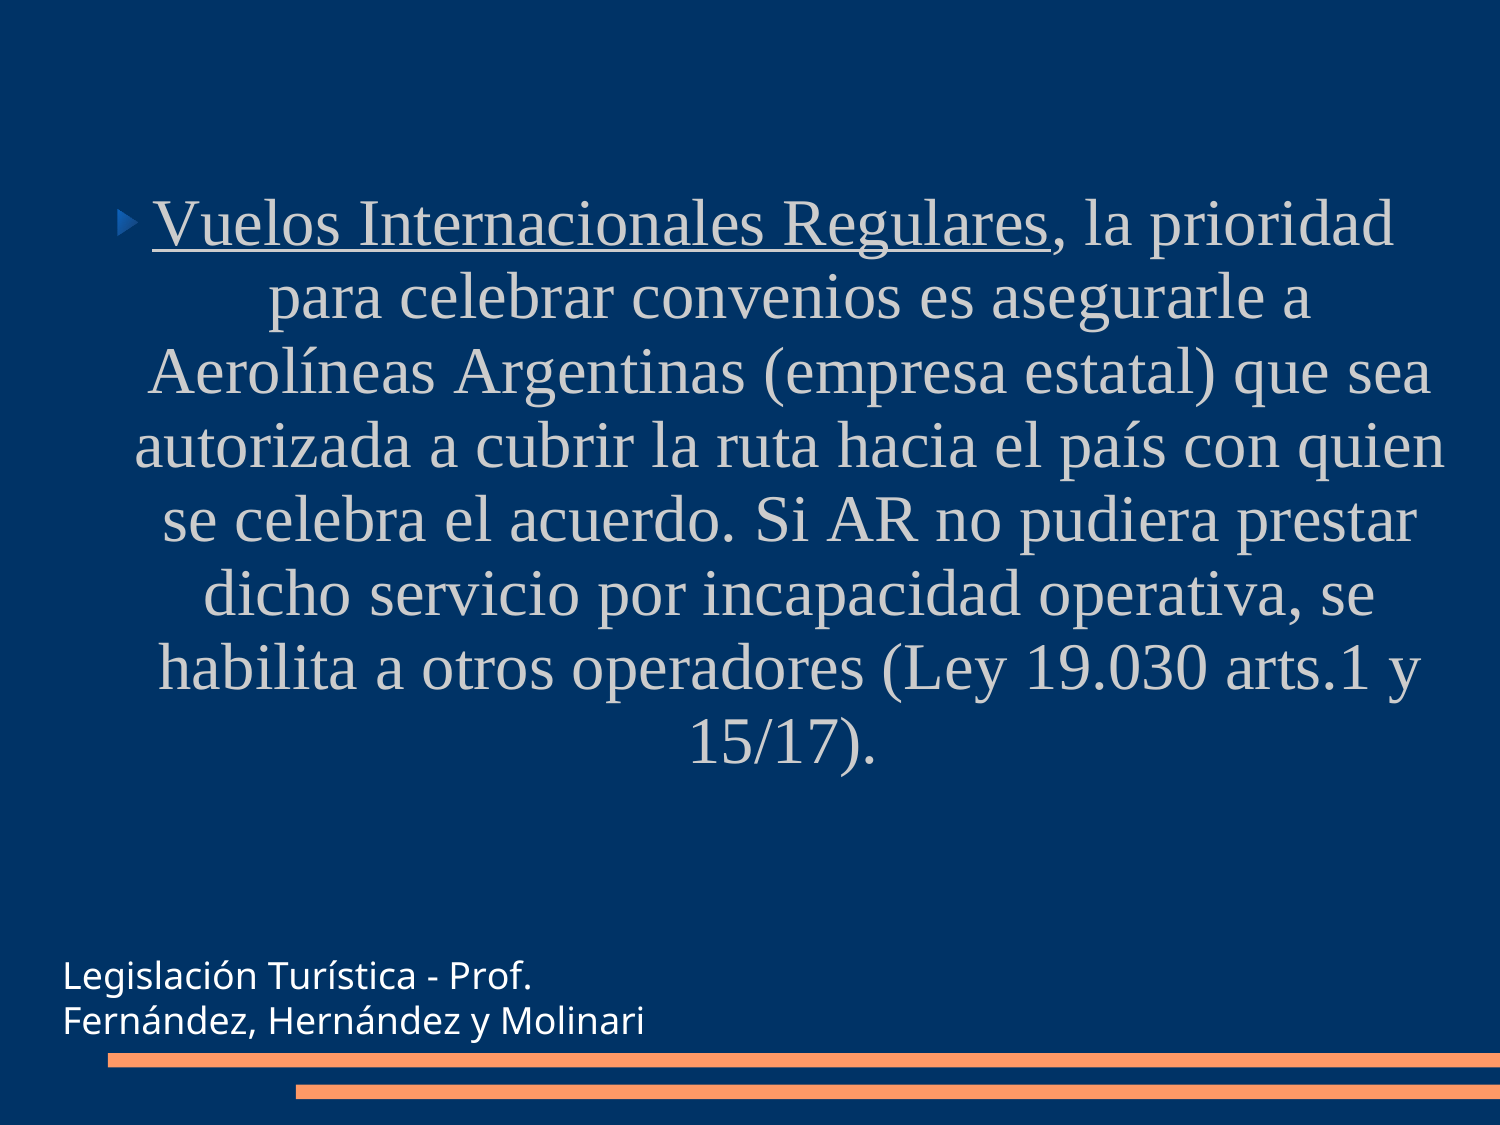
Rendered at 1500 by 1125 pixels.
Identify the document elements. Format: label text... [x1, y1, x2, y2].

footer Legislación Turística - Prof. Fernández, Hernández y Molinari [47, 944, 746, 995]
subtitle Vuelos Internacionales Regulares, la prioridad para celebrar convenios es asegurarle a Aerolíneas Argentinas (empresa estatal) que sea autorizada a cubrir la ruta hacia el país con quien se celebra el acuerdo. Si AR no pudiera prestar dicho servicio por incapacidad operativa, se habilita a otros operadores (Ley 19.030 arts.1 y 15/17). [59, 37, 1453, 926]
